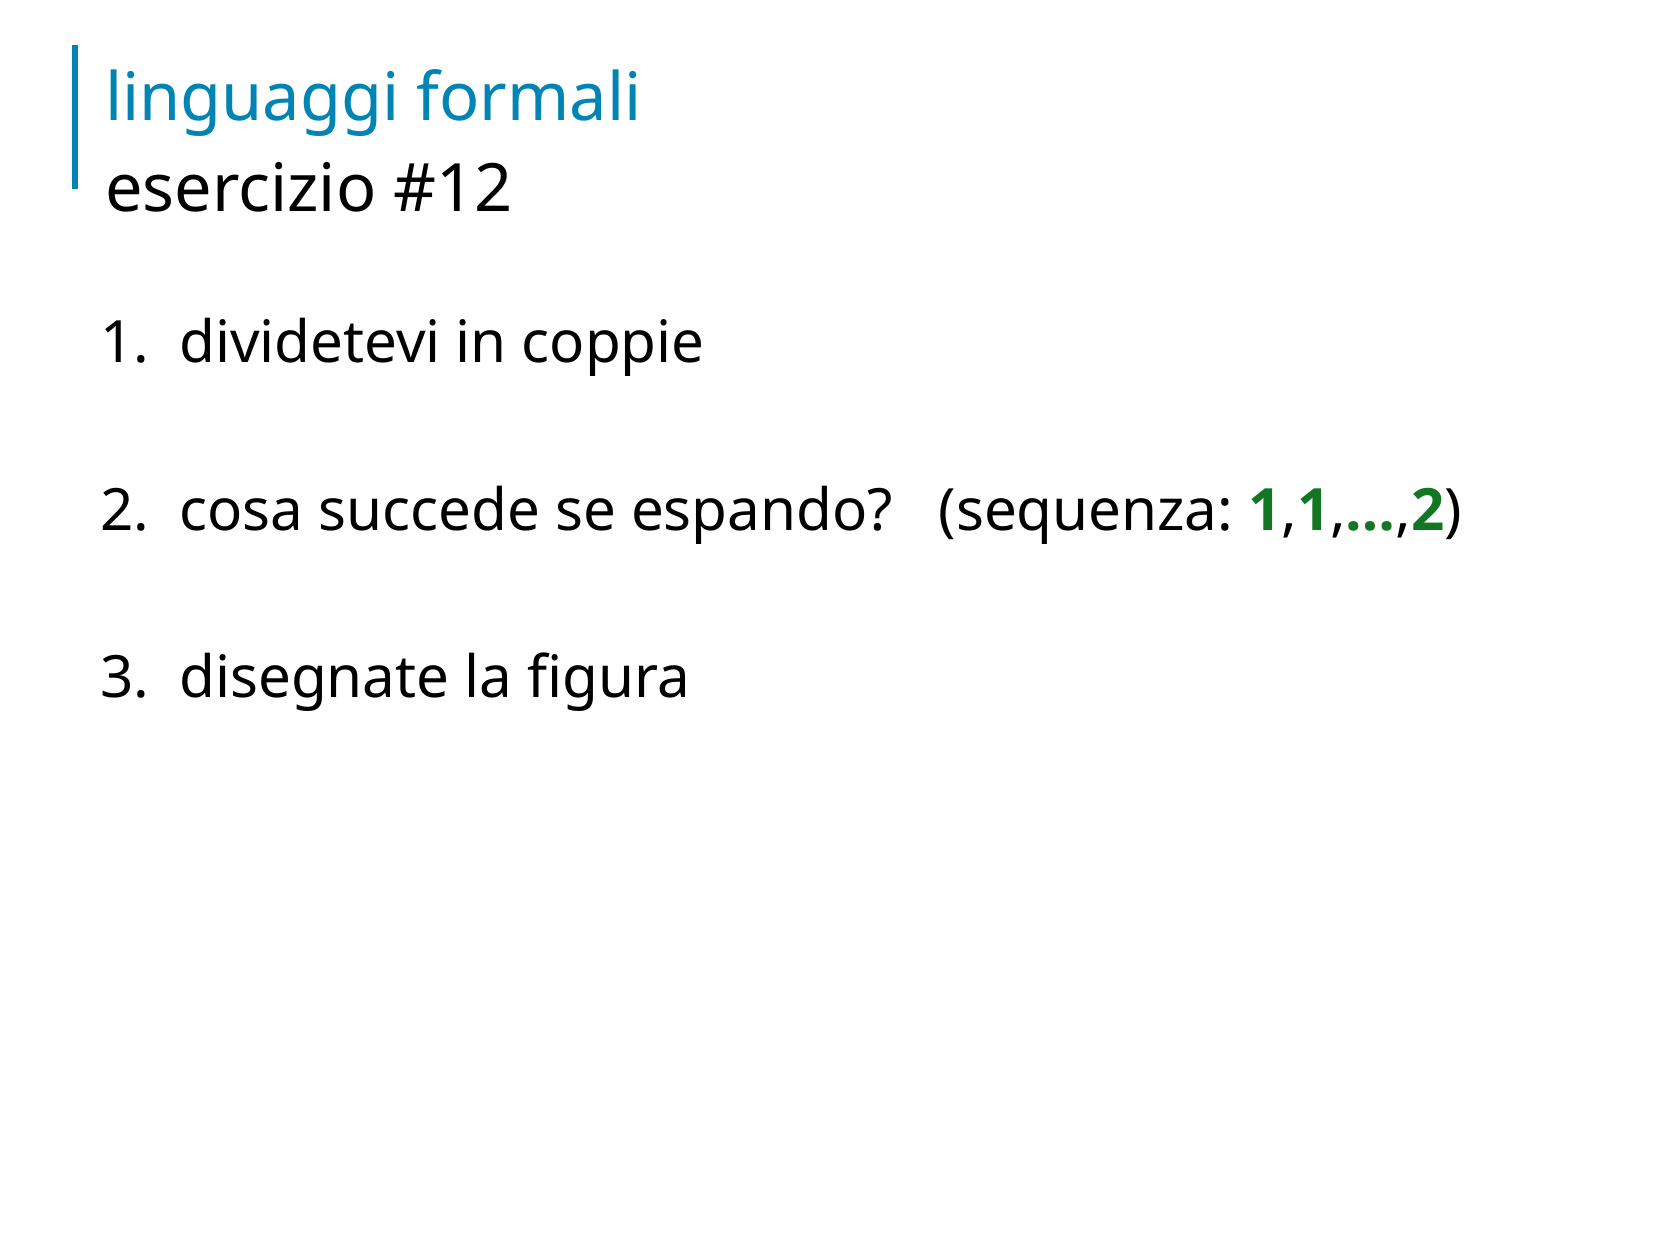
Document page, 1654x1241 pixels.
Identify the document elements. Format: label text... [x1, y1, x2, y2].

list dividetevi in coppie cosa succede se espando? (sequenza: 1,1,…,2) disegnate la figura [82, 300, 1571, 1126]
title linguaggi formali esercizio #12 [105, 49, 1571, 200]
